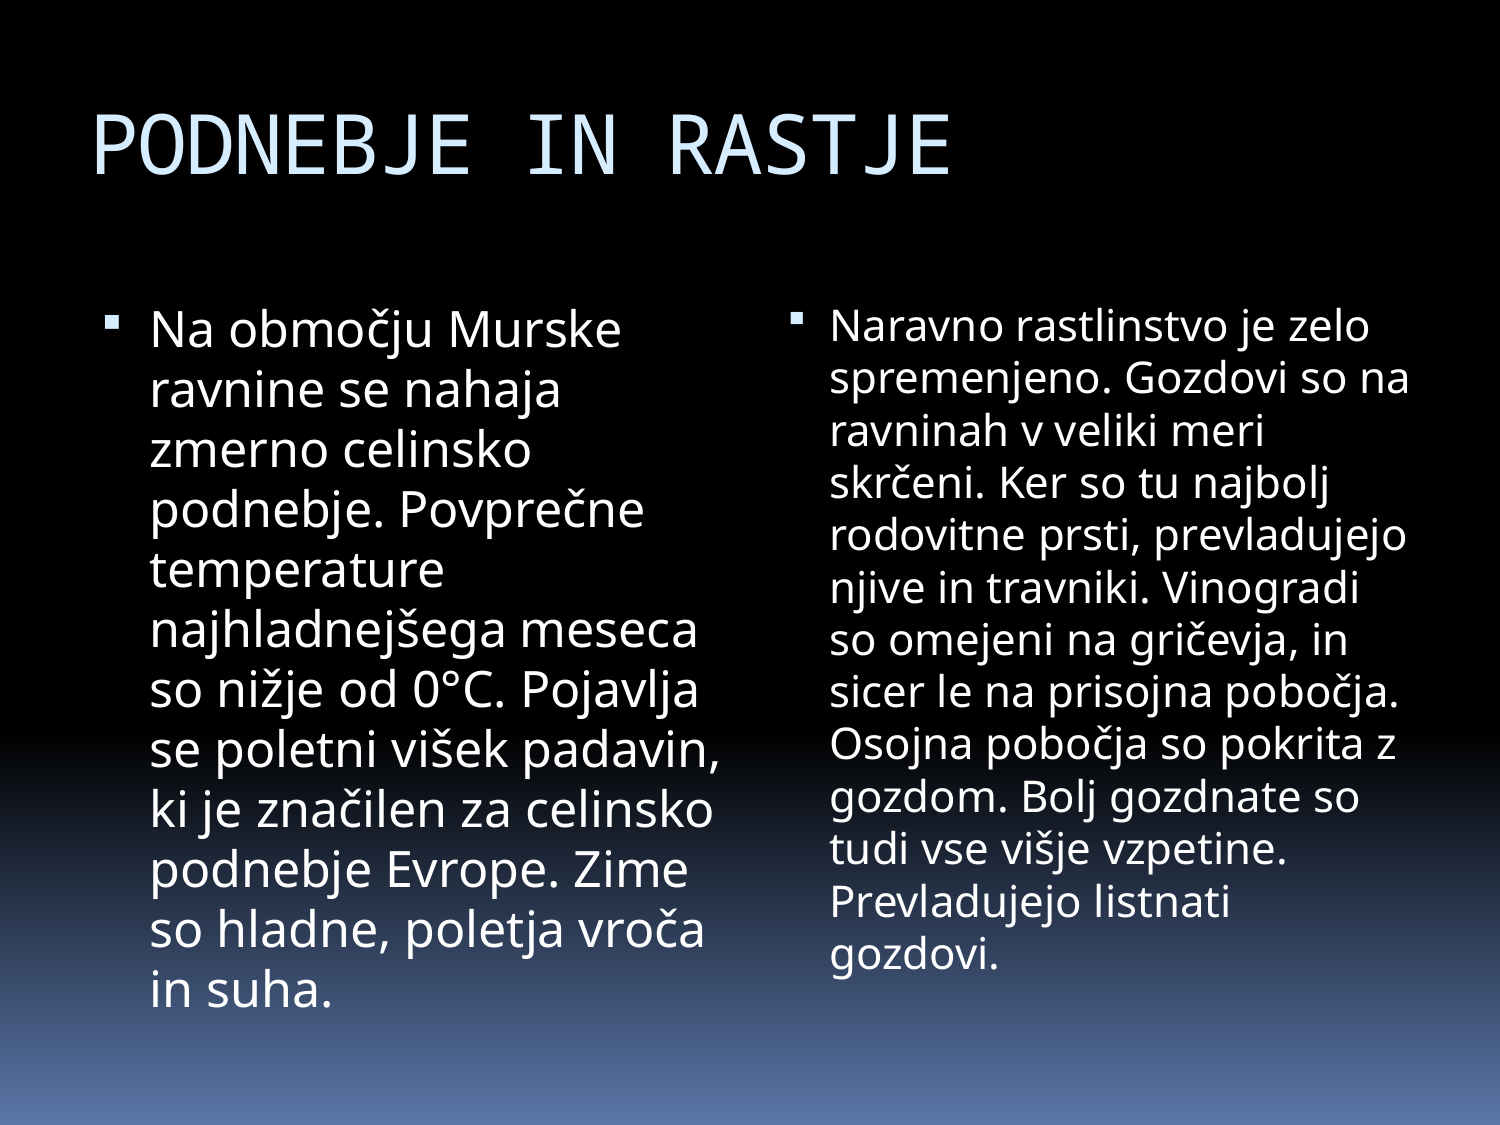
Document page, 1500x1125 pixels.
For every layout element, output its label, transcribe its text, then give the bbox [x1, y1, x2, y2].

title PODNEBJE IN RASTJE [75, 84, 1425, 235]
list Na območju Murske ravnine se nahaja zmerno celinsko podnebje. Povprečne temperature najhladnejšega meseca so nižje od 0°C. Pojavlja se poletni višek padavin, ki je značilen za celinsko podnebje Evrope. Zime so hladne, poletja vroča in suha. [76, 290, 739, 1033]
list Naravno rastlinstvo je zelo spremenjeno. Gozdovi so na ravninah v veliki meri skrčeni. Ker so tu najbolj rodovitne prsti, prevladujejo njive in travniki. Vinogradi so omejeni na gričevja, in sicer le na prisojna pobočja. Osojna pobočja so pokrita z gozdom. Bolj gozdnate so tudi vse višje vzpetine. Prevladujejo listnati gozdovi. [763, 290, 1427, 1047]
